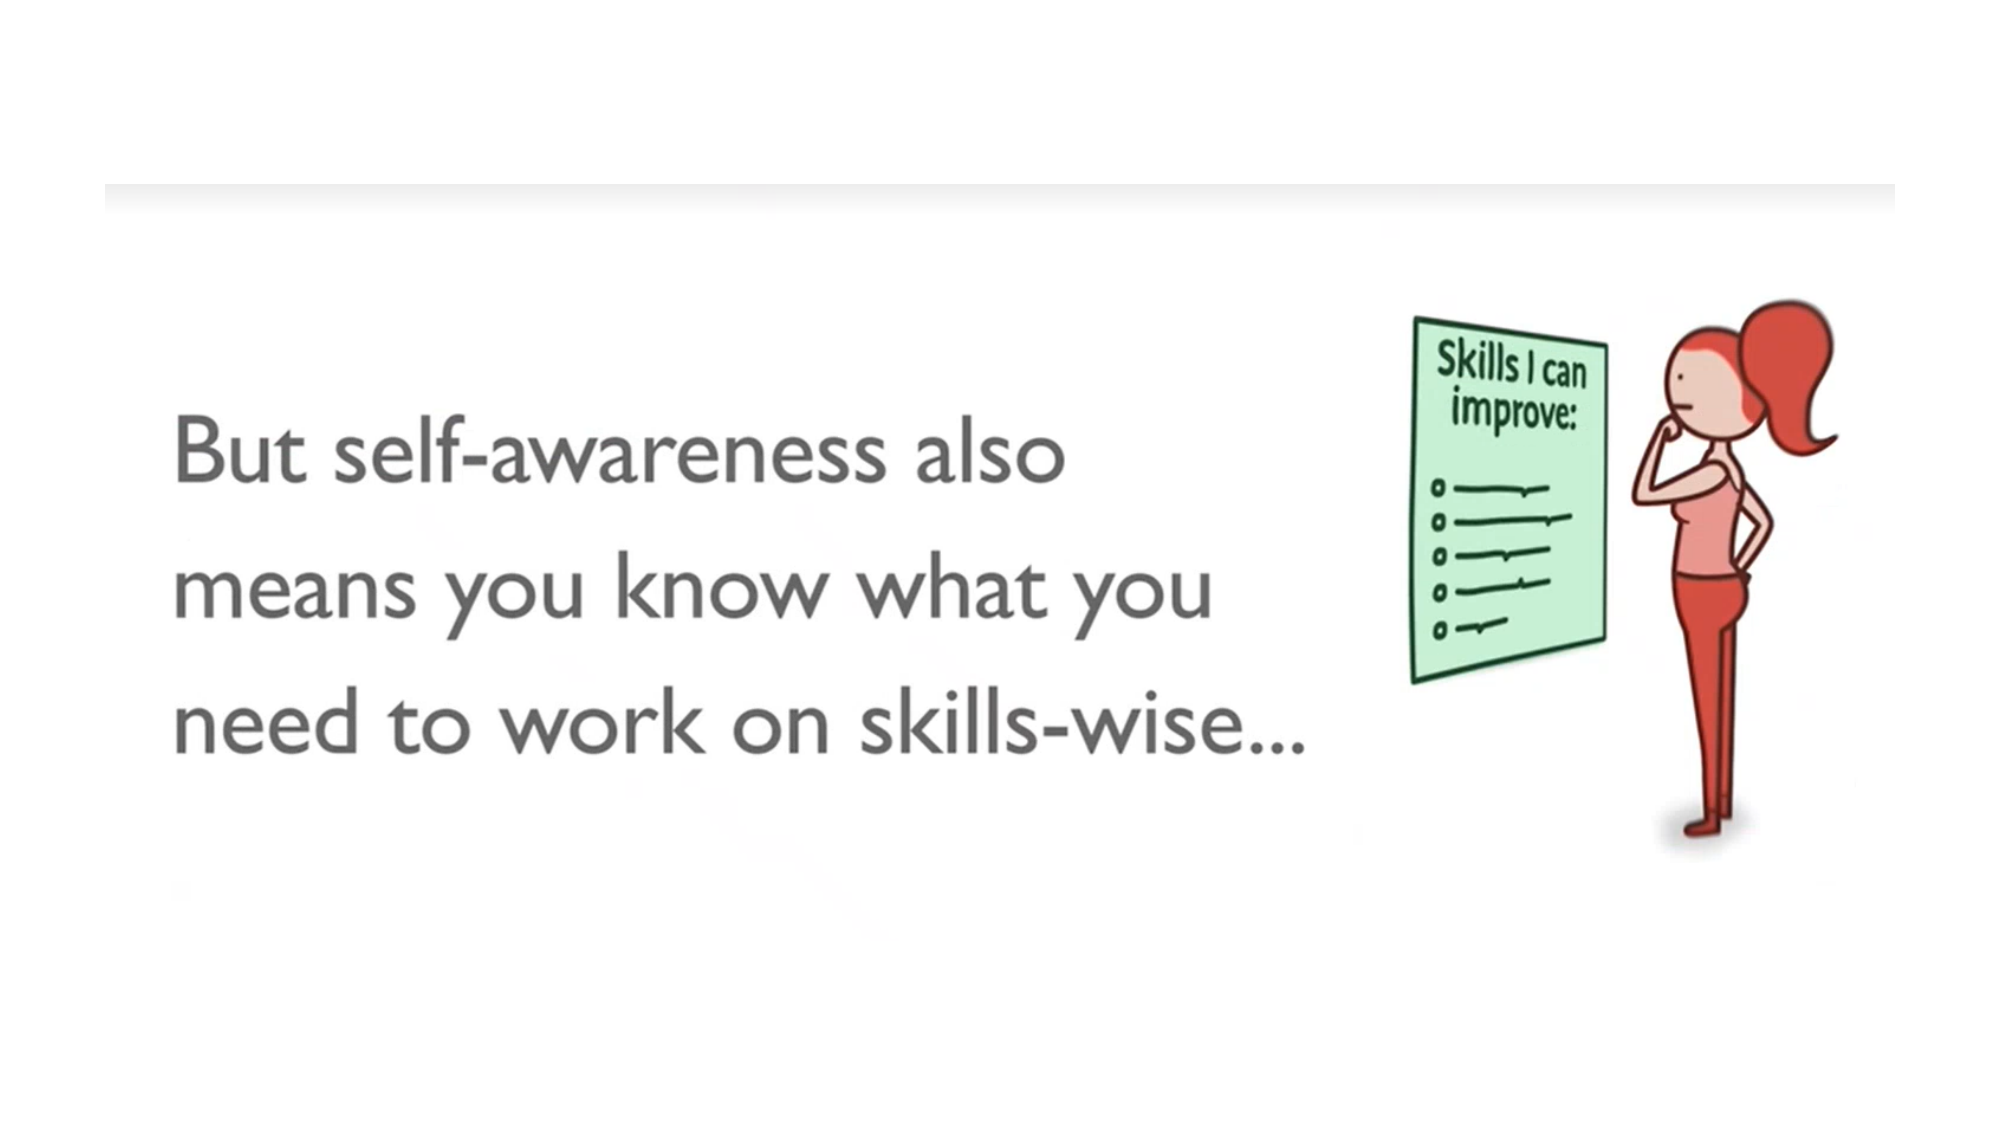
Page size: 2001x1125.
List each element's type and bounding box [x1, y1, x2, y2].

picture [105, 184, 1895, 941]
